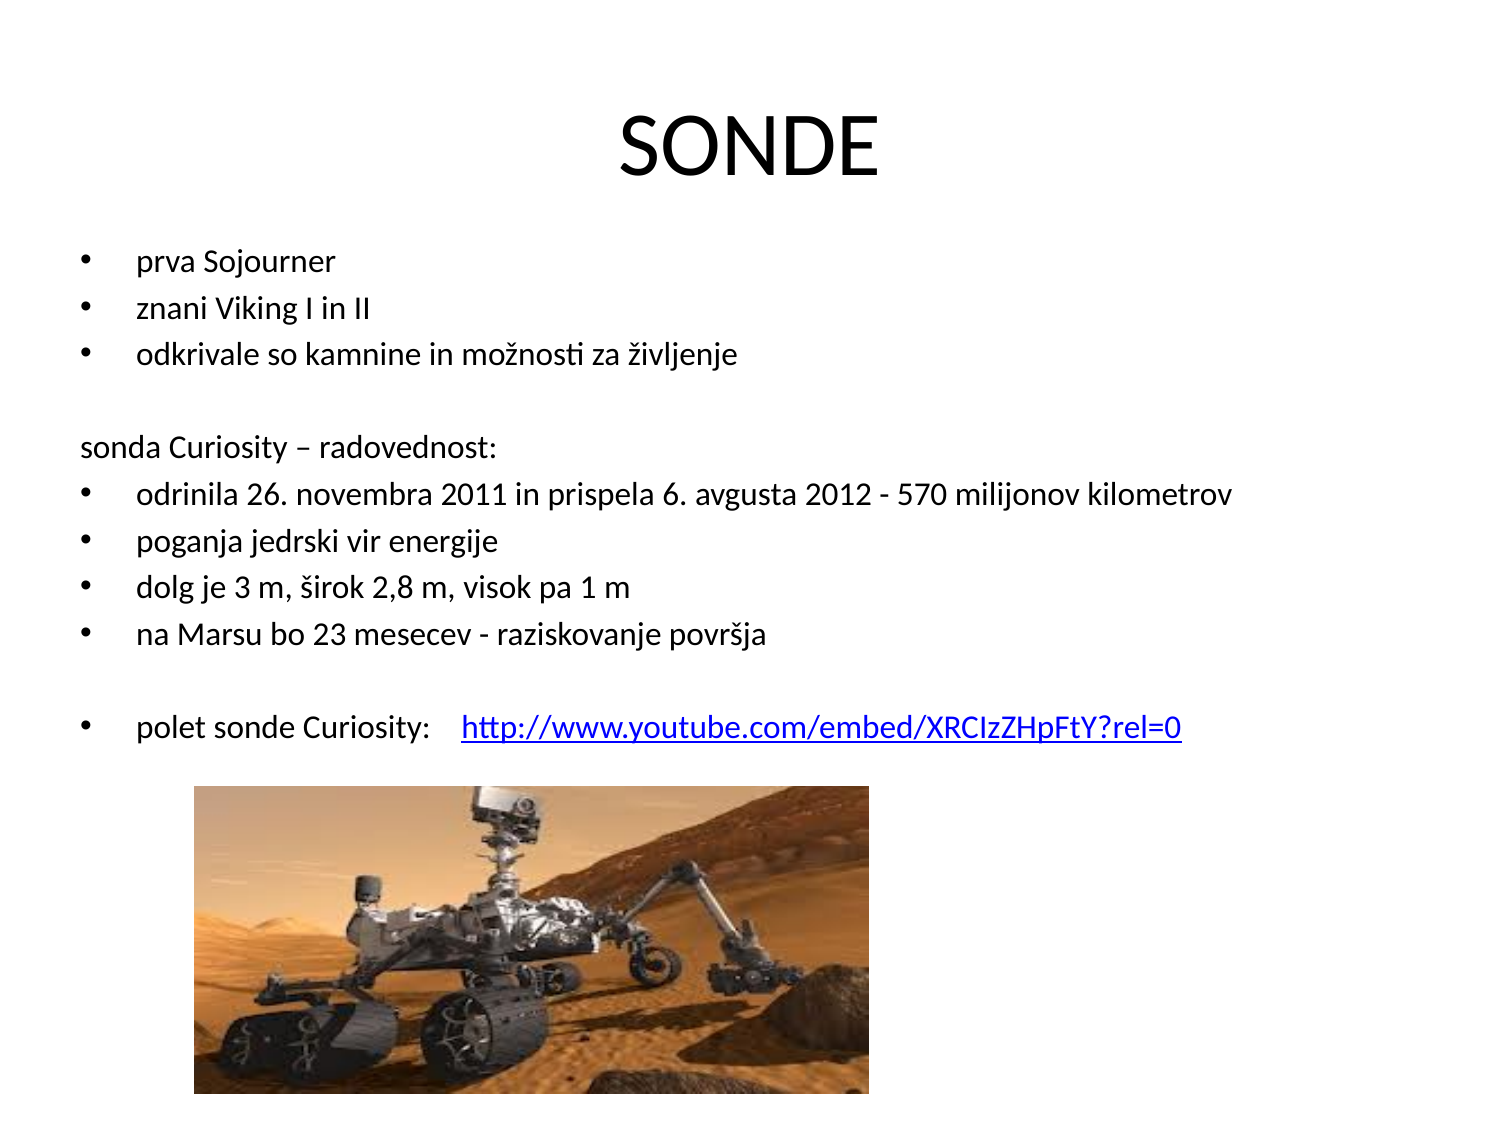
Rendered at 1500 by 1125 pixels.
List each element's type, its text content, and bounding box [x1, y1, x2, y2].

picture [194, 786, 869, 1094]
title SONDE [75, 45, 1425, 233]
list prva Sojourner znani Viking I in II odkrivale so kamnine in možnosti za življenje sonda Curiosity – radovednost: odrinila 26. novembra 2011 in prispela 6. avgusta 2012 - 570 milijonov kilometrov poganja jedrski vir energije dolg je 3 m, širok 2,8 m, visok pa 1 m na Marsu bo 23 mesecev - raziskovanje površja polet sonde Curiosity: http://www.youtube.com/embed/XRCIzZHpFtY?rel=0 [64, 231, 1415, 975]
